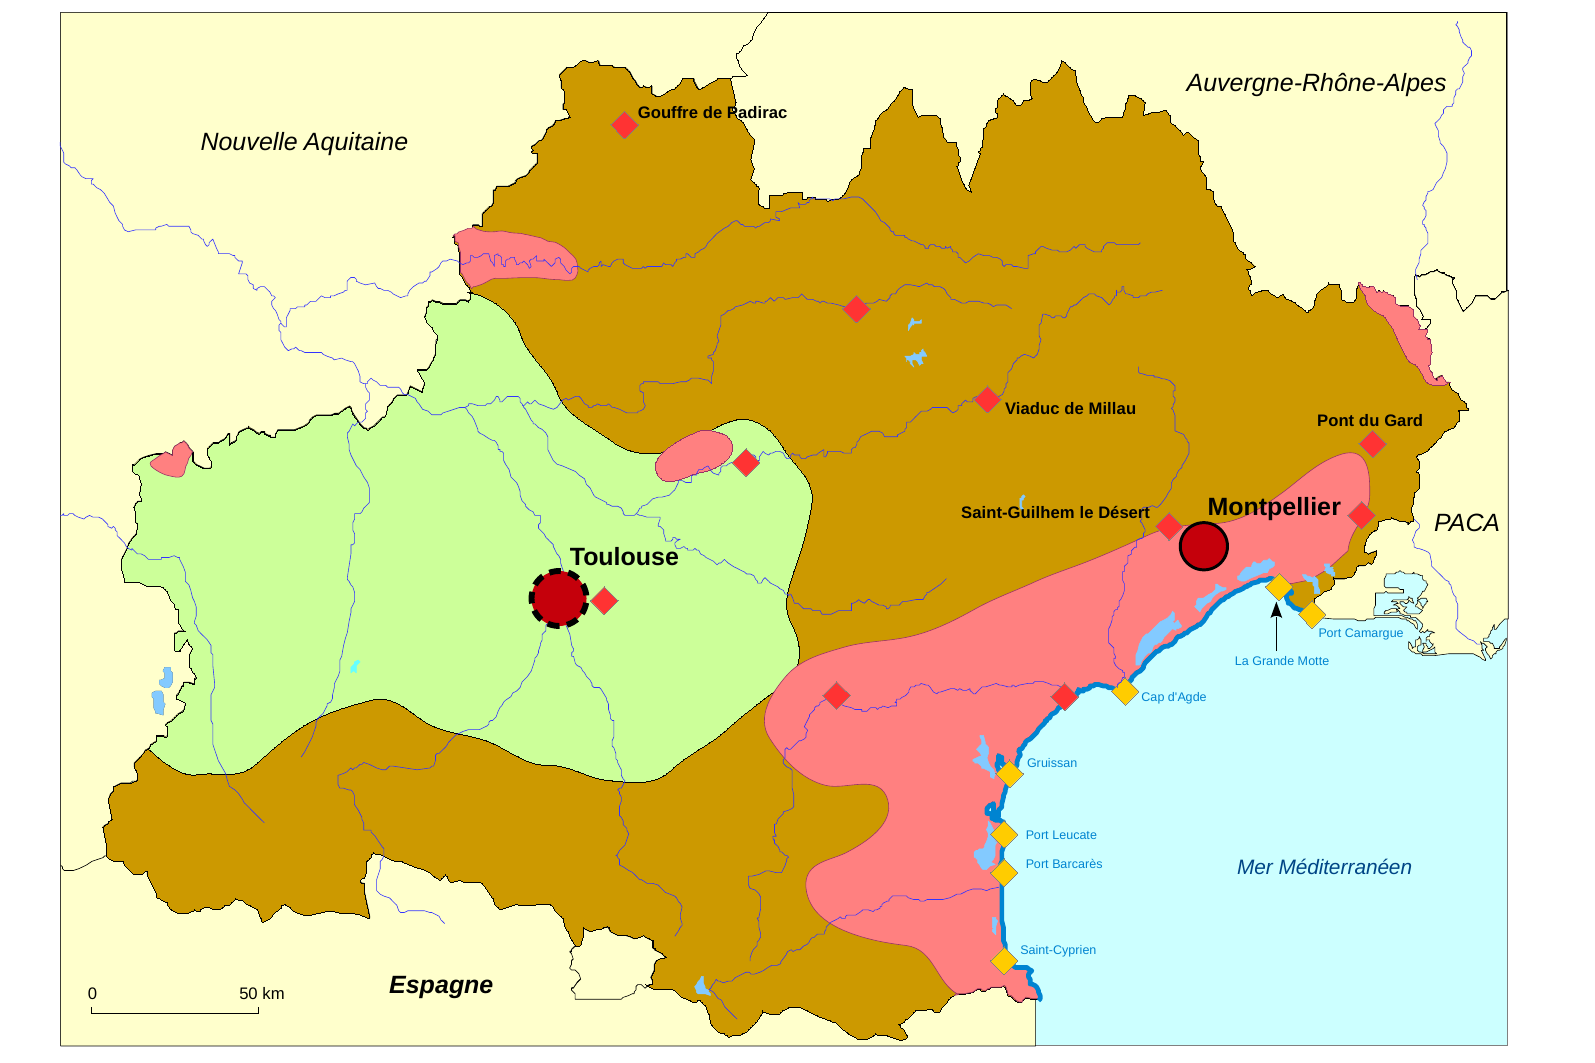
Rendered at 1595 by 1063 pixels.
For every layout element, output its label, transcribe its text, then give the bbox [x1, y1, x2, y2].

text_box Port Leucate [1011, 820, 1156, 852]
text_box Saint-Cyprien [1005, 935, 1150, 968]
text_box [467, 397, 663, 547]
text_box Montpellier [1192, 485, 1357, 530]
text_box Cap d'Agde [1126, 683, 1271, 715]
text_box Saint-Guilhem le Désert [946, 496, 1166, 540]
text_box Mer Méditerranéen [1222, 847, 1427, 887]
text_box Espagne [374, 963, 509, 1007]
text_box Auvergne-Rhône-Alpes [1171, 61, 1463, 105]
text_box 0 50 km [73, 976, 308, 1011]
text_box Port Camargue [1303, 618, 1449, 651]
text_box La Grande Motte [1220, 646, 1365, 678]
text_box PACA [1419, 501, 1516, 545]
text_box Pont du Gard [1302, 403, 1439, 439]
text_box Viaduc de Millau [990, 391, 1152, 426]
text_box Gruissan [1012, 748, 1157, 781]
text_box Nouvelle Aquitaine [185, 120, 424, 164]
text_box Toulouse [555, 535, 695, 579]
text_box Port Barcarès [1011, 852, 1156, 881]
text_box Gouffre de Padirac [623, 96, 803, 131]
text_box [60, 12, 1509, 1046]
